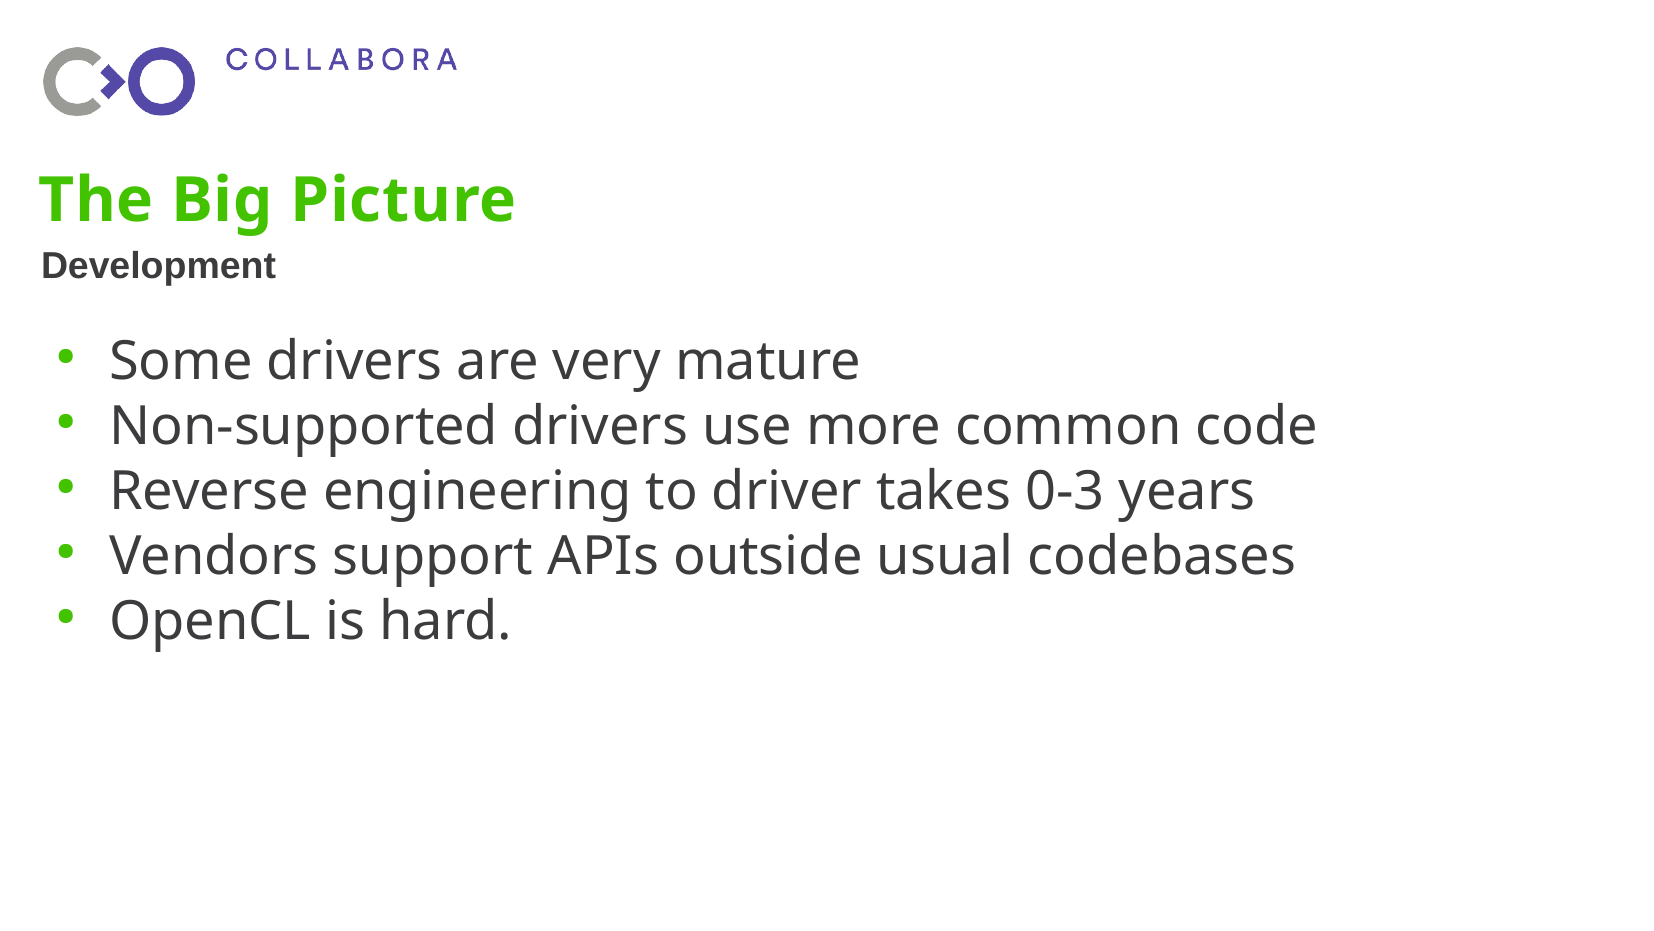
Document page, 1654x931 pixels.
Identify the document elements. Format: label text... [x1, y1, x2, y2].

title The Big Picture [38, 159, 1614, 216]
list Some drivers are very mature Non-supported drivers use more common code Reverse engineering to driver takes 0-3 years Vendors support APIs outside usual codebases OpenCL is hard. [38, 325, 1614, 581]
picture [43, 47, 457, 116]
text_box Development [41, 240, 1614, 290]
